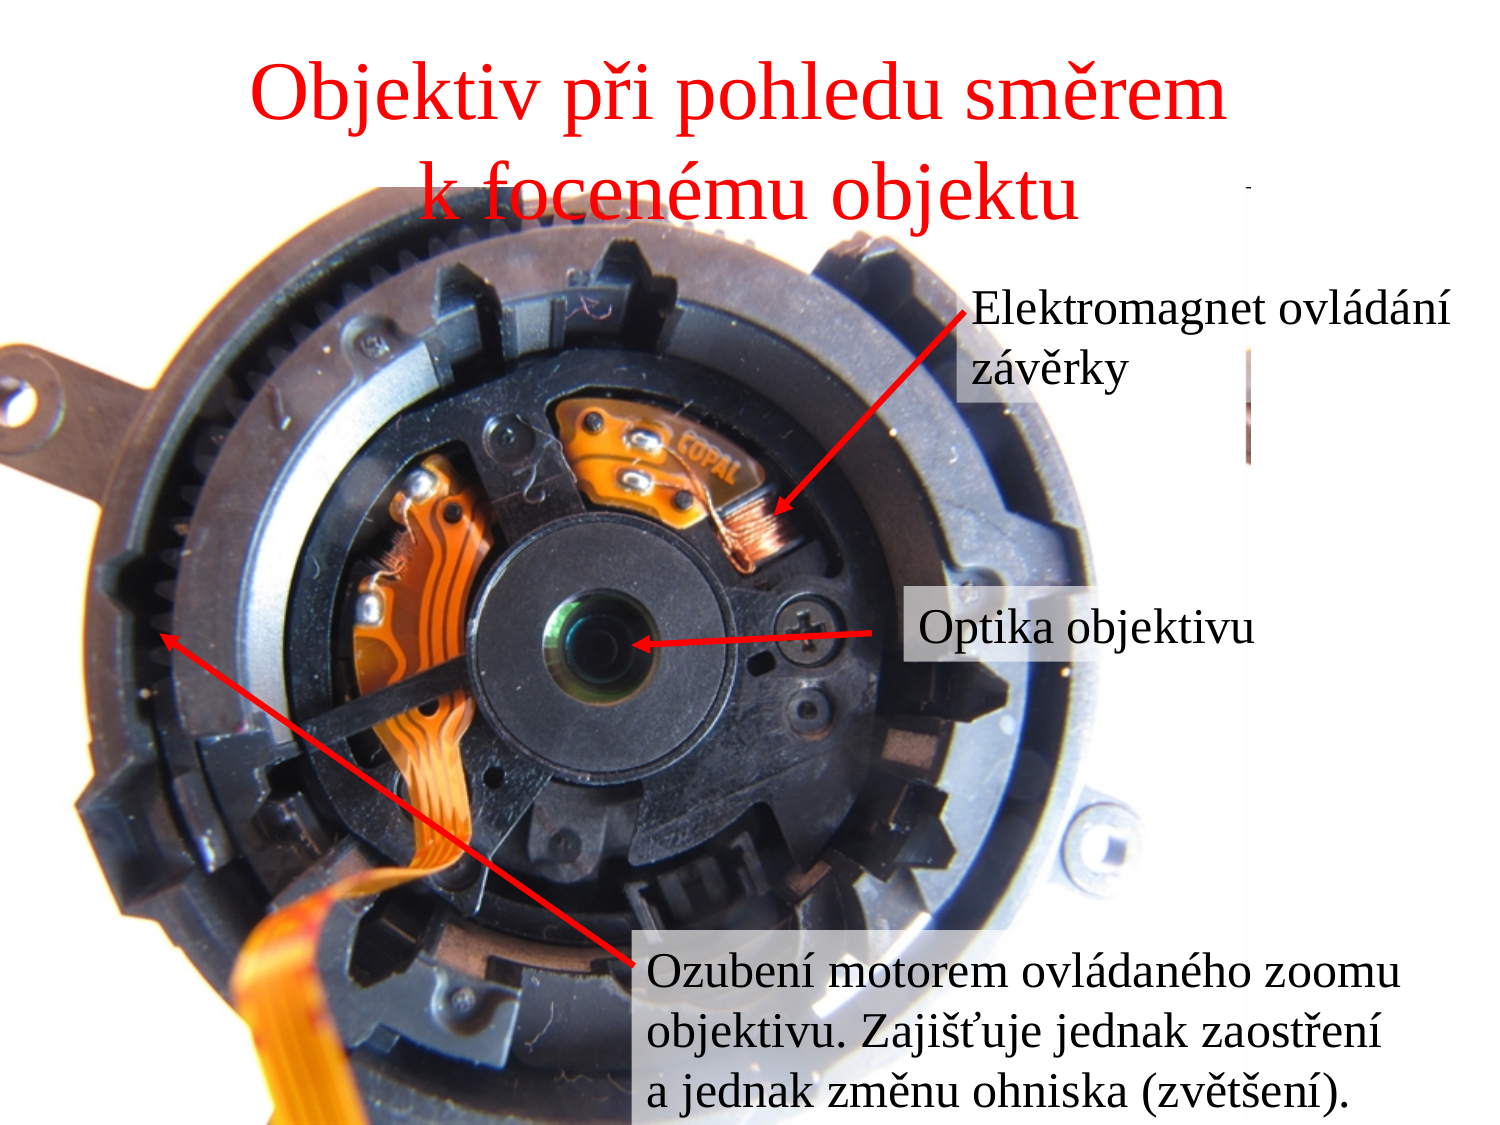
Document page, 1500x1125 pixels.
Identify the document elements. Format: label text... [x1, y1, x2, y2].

title Objektiv při pohledu směrem k focenému objektu [0, 28, 1500, 245]
picture [0, 245, 1251, 1125]
text_box Elektromagnet ovládání závěrky [956, 267, 1500, 403]
text_box Ozubení motorem ovládaného zoomu objektivu. Zajišťuje jednak zaostření a jednak změnu ohniska (zvětšení). [631, 930, 1459, 1125]
text_box Optika objektivu [903, 586, 1436, 662]
